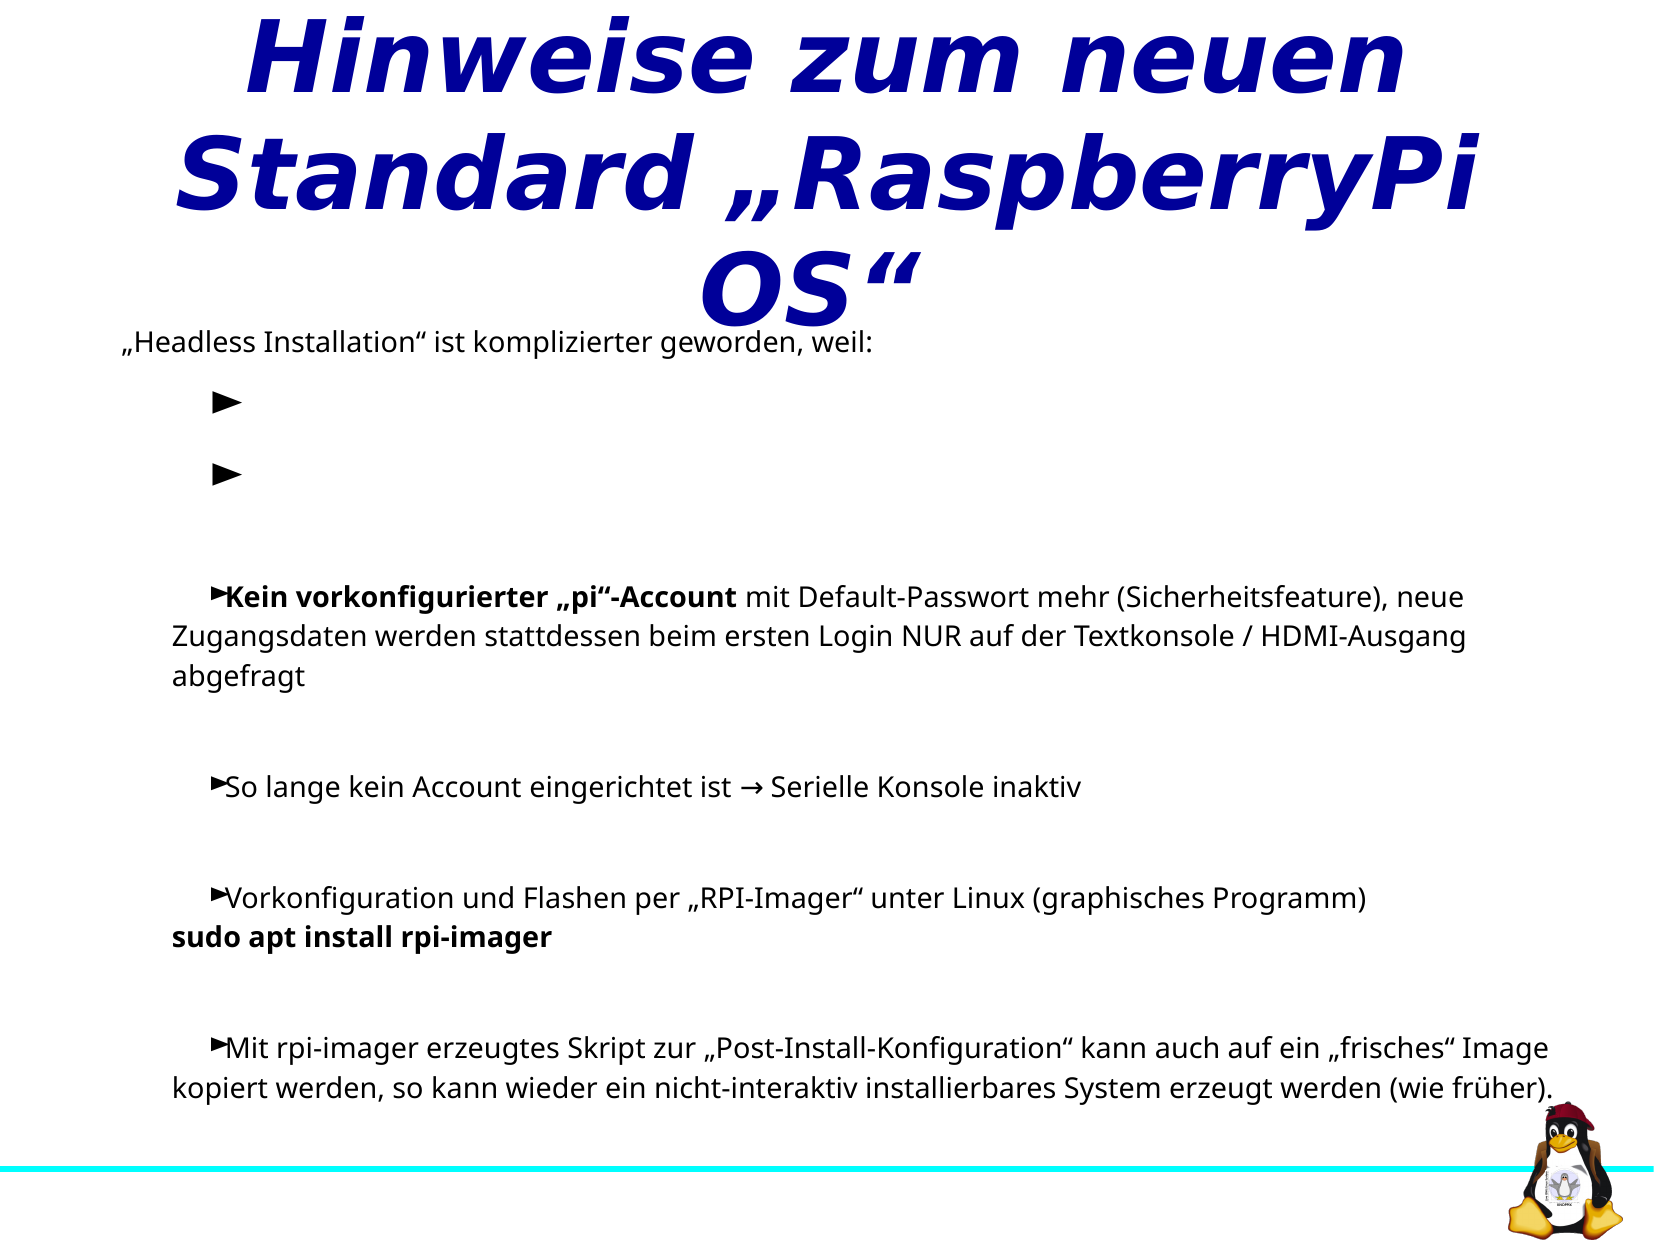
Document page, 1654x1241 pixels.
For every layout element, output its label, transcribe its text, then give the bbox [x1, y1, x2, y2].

title Hinweise zum neuen Standard „RaspberryPi OS“ [121, 0, 1534, 322]
list „Headless Installation“ ist komplizierter geworden, weil: Kein vorkonfigurierter „pi“-Account mit Default-Passwort mehr (Sicherheitsfeature), neue Zugangsdaten werden stattdessen beim ersten Login NUR auf der Textkonsole / HDMI-Ausgang abgefragt So lange kein Account eingerichtet ist → Serielle Konsole inaktiv Vorkonfiguration und Flashen per „RPI-Imager“ unter Linux (graphisches Programm) sudo apt install rpi-imager Mit rpi-imager erzeugtes Skript zur „Post-Install-Konfiguration“ kann auch auf ein „frisches“ Image kopiert werden, so kann wieder ein nicht-interaktiv installierbares System erzeugt werden (wie früher). [121, 322, 1561, 1132]
picture [1505, 1100, 1625, 1241]
